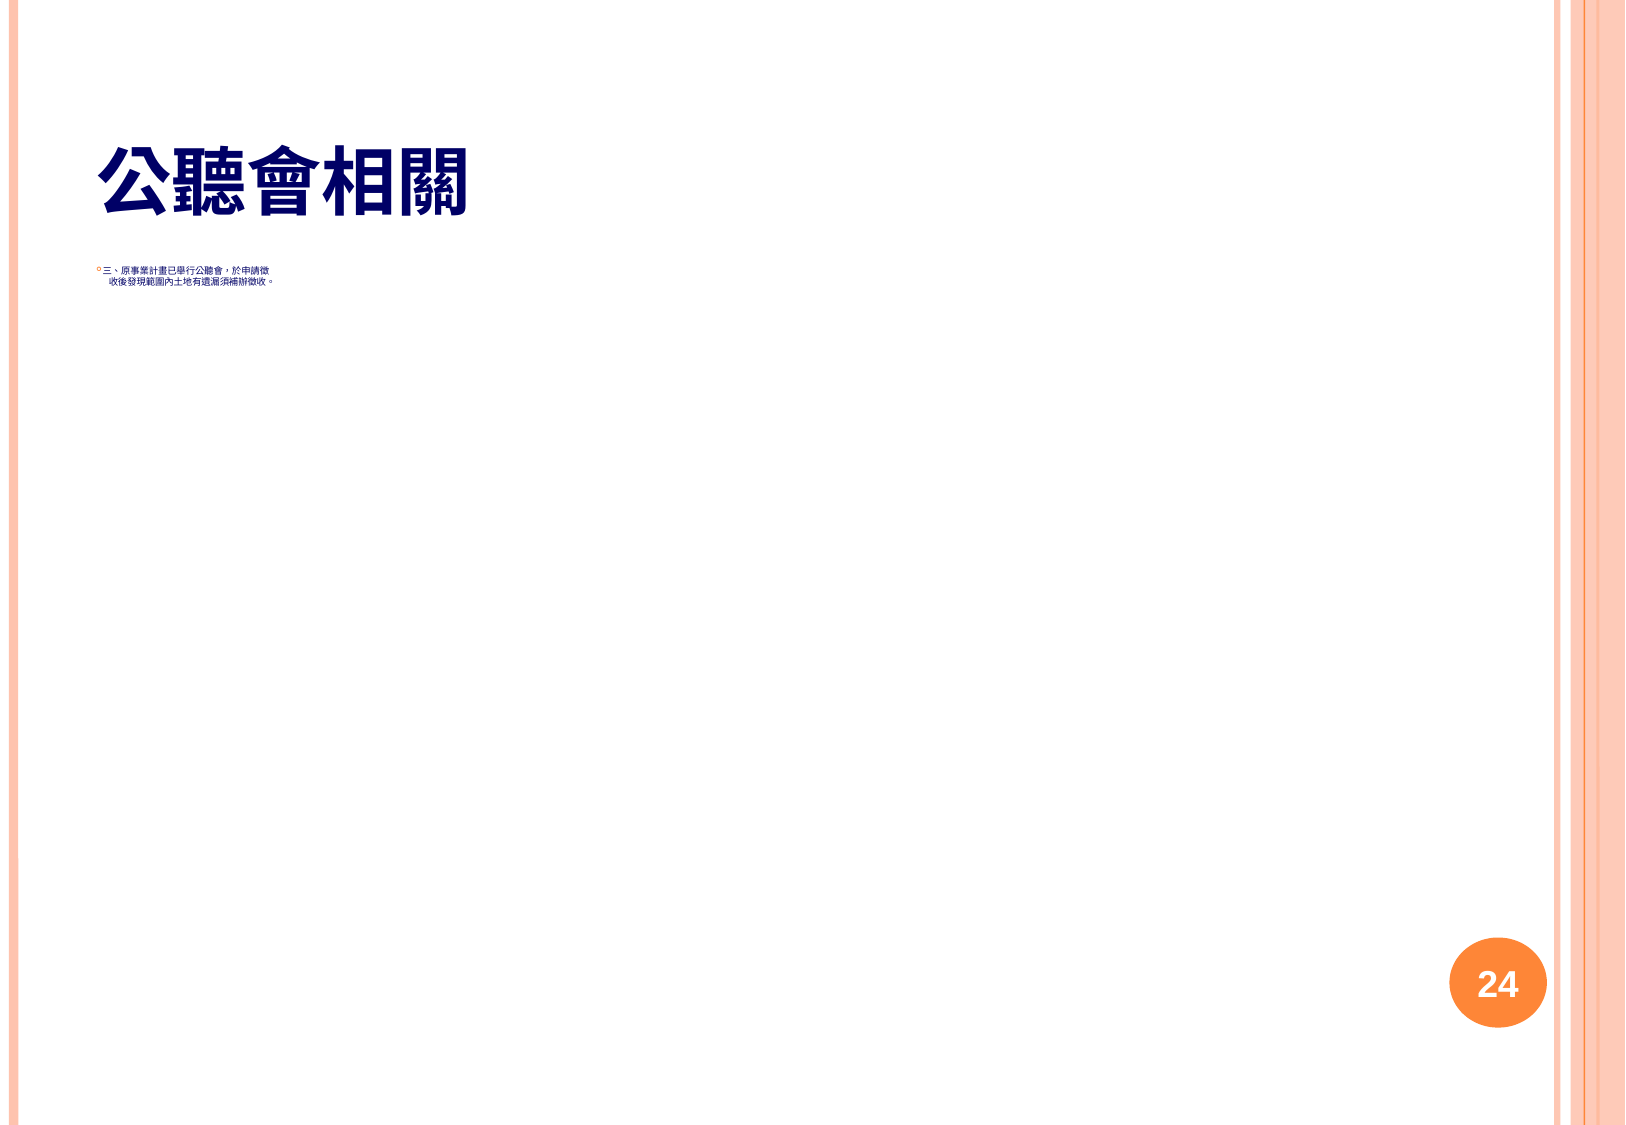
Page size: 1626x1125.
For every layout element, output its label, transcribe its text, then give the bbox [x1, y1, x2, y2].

title 公聽會相關 [81, 45, 1409, 233]
list 三、原事業計畫已舉行公聽會，於申請徵收後發現範圍內土地有遺漏須補辦徵收。 [81, 262, 1409, 1062]
